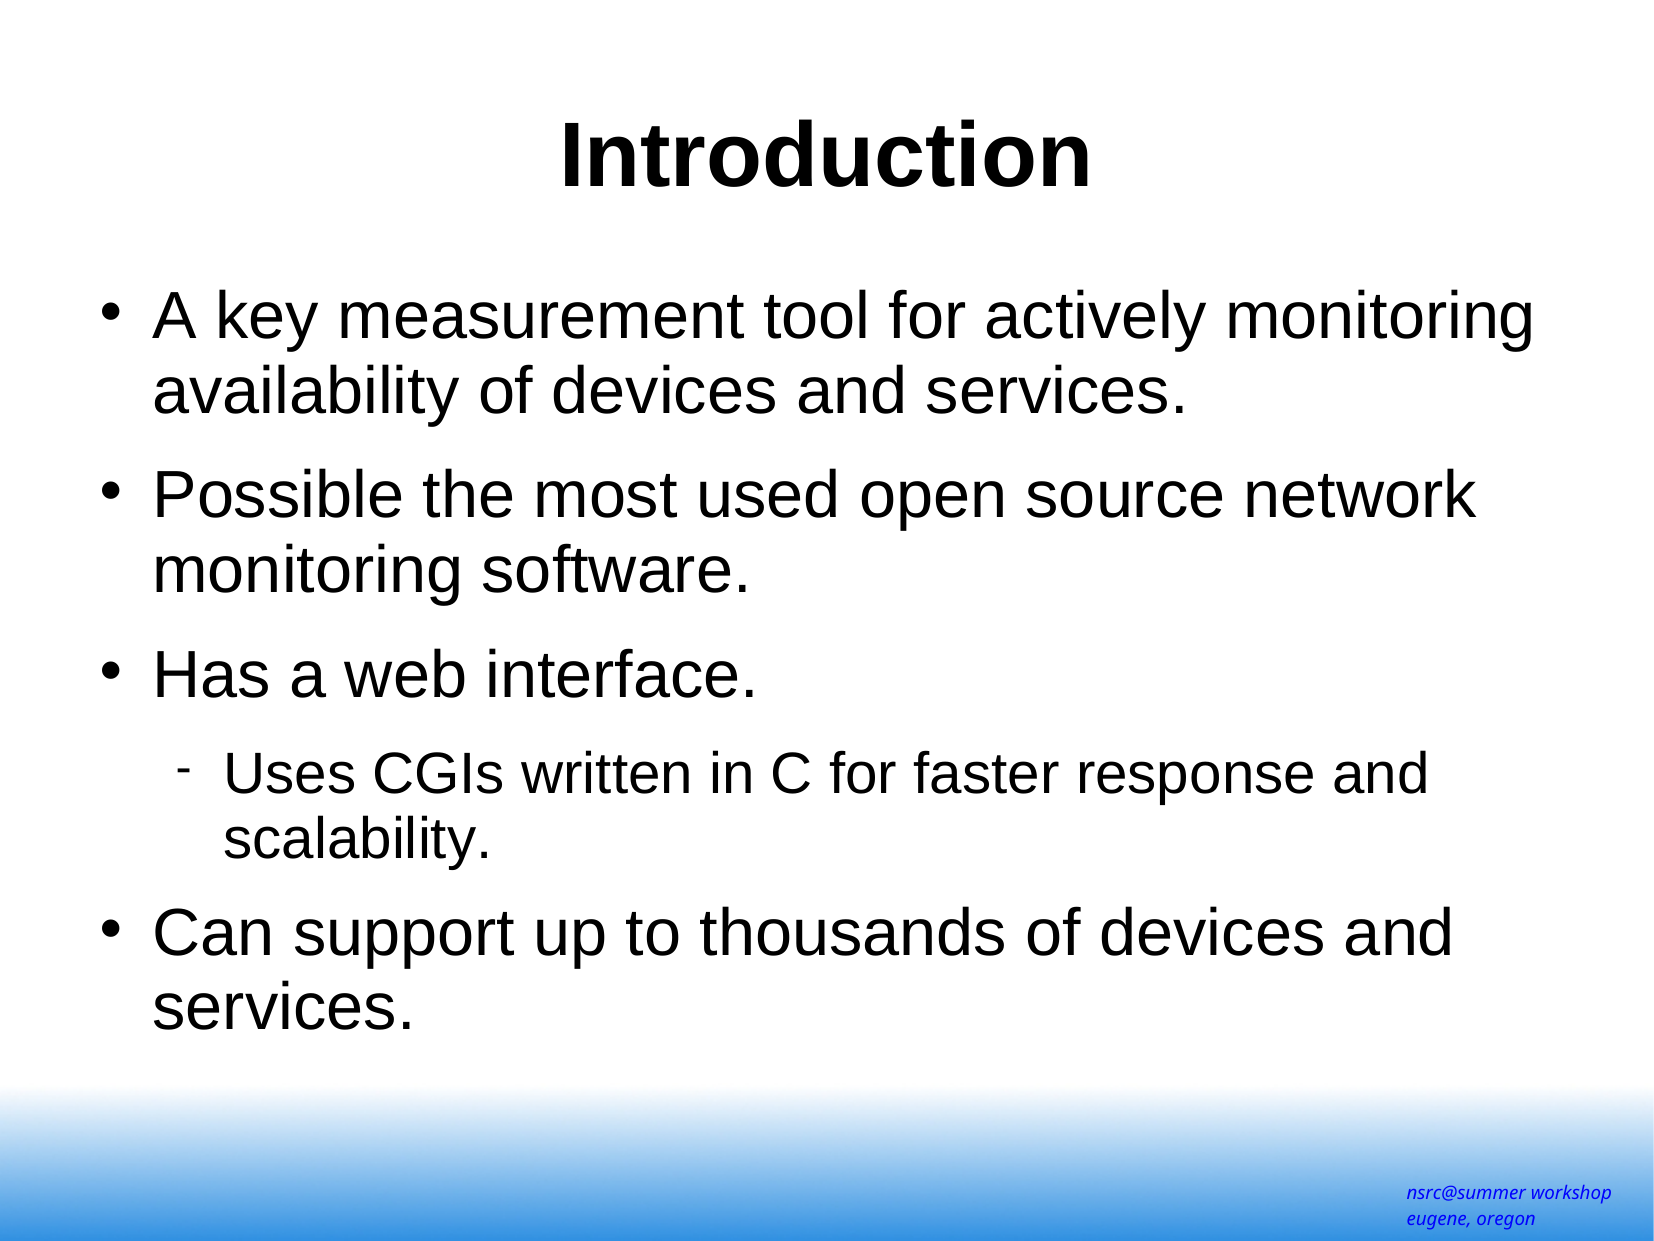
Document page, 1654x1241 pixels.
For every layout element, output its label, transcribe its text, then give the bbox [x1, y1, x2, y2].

title Introduction [82, 49, 1571, 257]
list A key measurement tool for actively monitoring availability of devices and services. Possible the most used open source network monitoring software. Has a web interface. Uses CGIs written in C for faster response and scalability. Can support up to thousands of devices and services. [82, 278, 1571, 1098]
picture [0, 1083, 1654, 1241]
